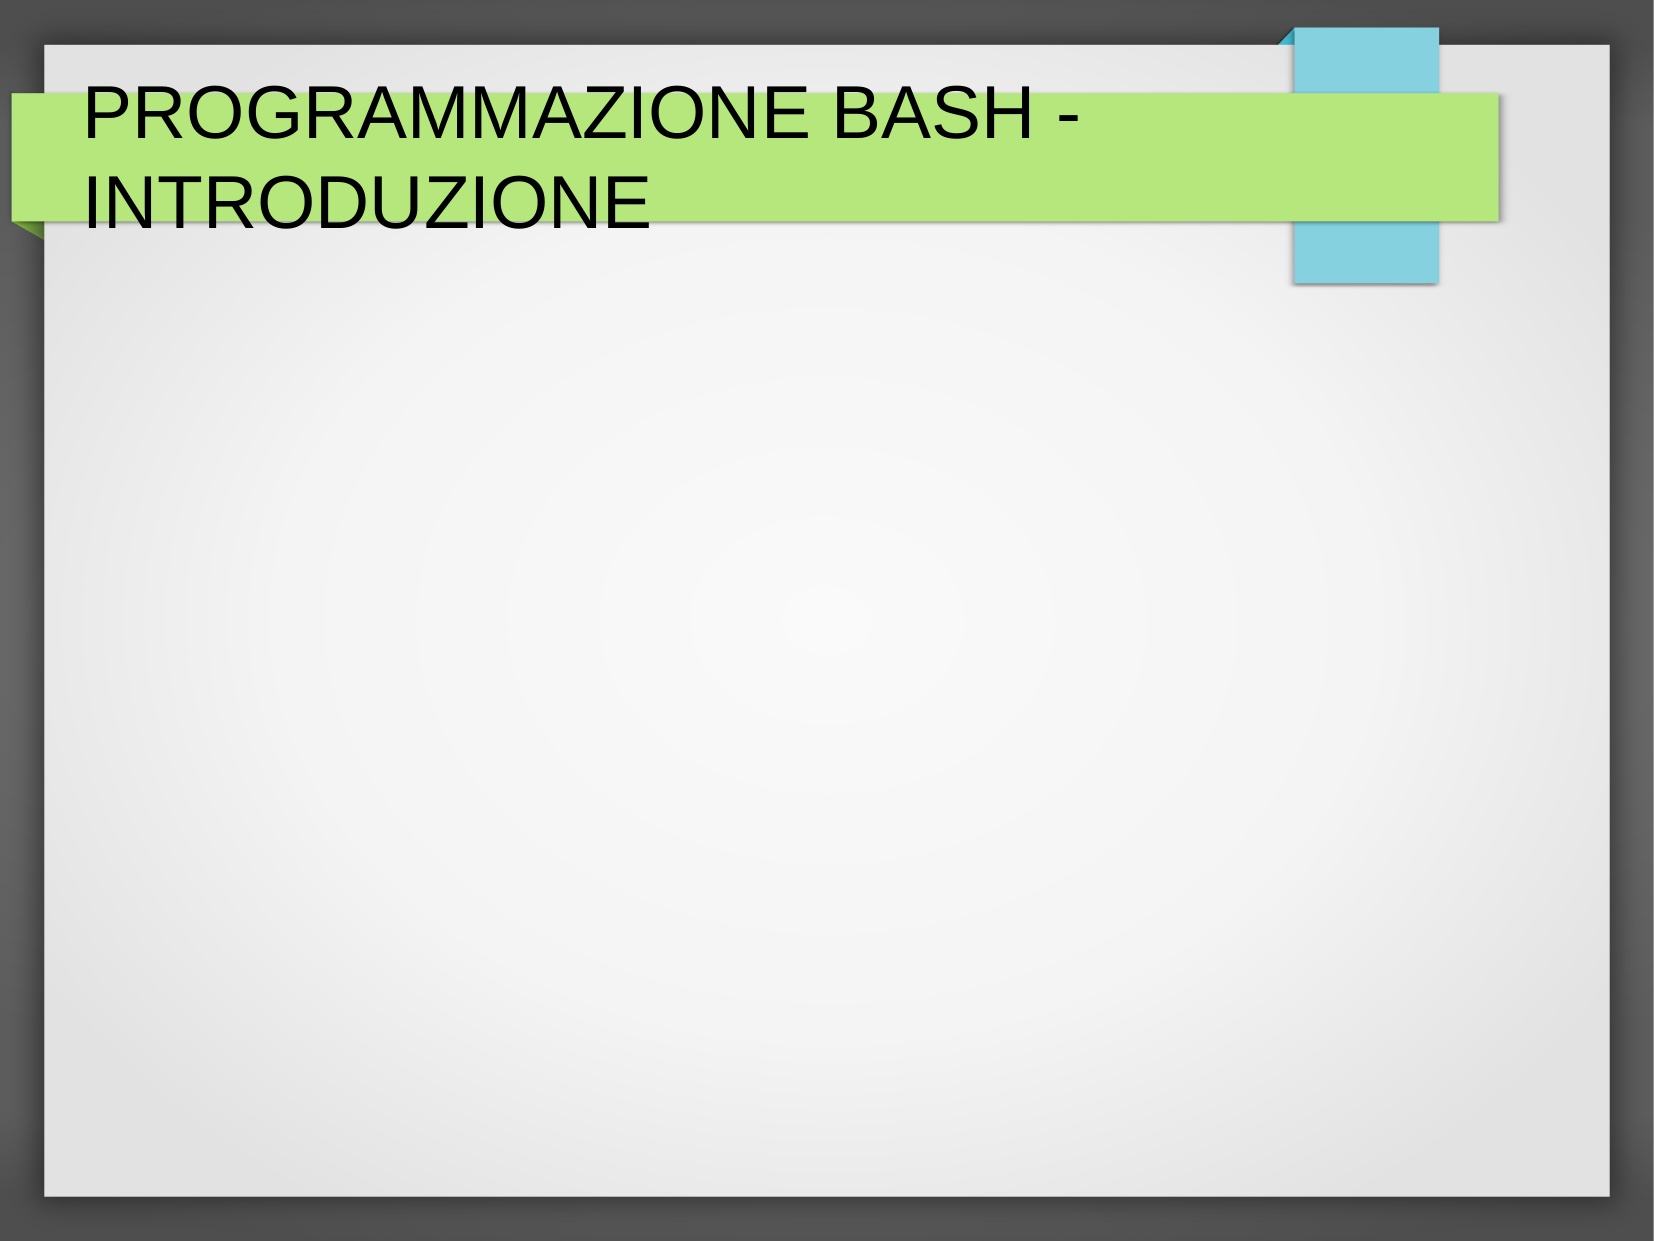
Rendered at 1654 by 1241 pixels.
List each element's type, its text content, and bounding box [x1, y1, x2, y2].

title PROGRAMMAZIONE BASH - INTRODUZIONE [82, 62, 1264, 245]
picture [0, 0, 1654, 1241]
